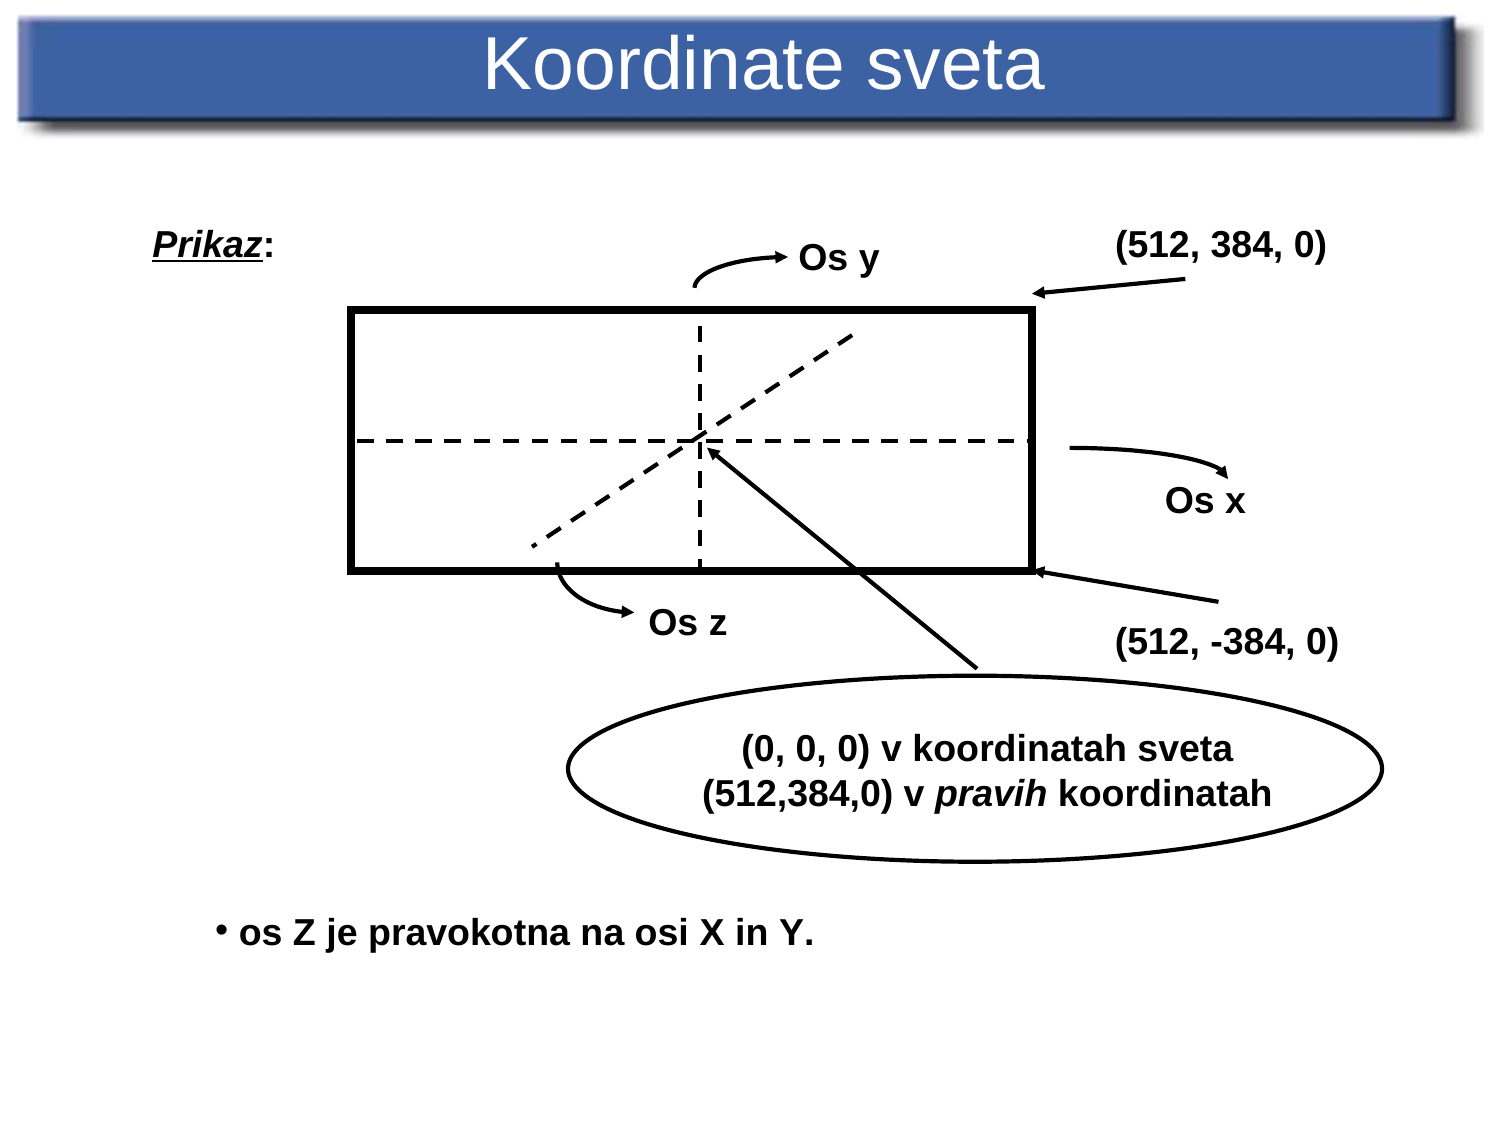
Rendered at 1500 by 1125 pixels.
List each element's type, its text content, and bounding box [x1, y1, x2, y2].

text_box os Z je pravokotna na osi X in Y. [200, 900, 1374, 960]
picture [16, 13, 1484, 141]
text_box Os y [783, 225, 1017, 285]
text_box Os z [886, 590, 917, 616]
text_box Prikaz: [137, 212, 291, 273]
text_box (512, -384, 0) [1099, 609, 1417, 670]
text_box (512, 384, 0) [1100, 212, 1384, 273]
text_box (0, 0, 0) v koordinatah sveta (512,384,0) v pravih koordinatah [567, 675, 1383, 862]
text_box Os x [1149, 468, 1417, 529]
text_box Koordinate sveta [114, 7, 1415, 112]
text_box Os z [633, 590, 917, 651]
